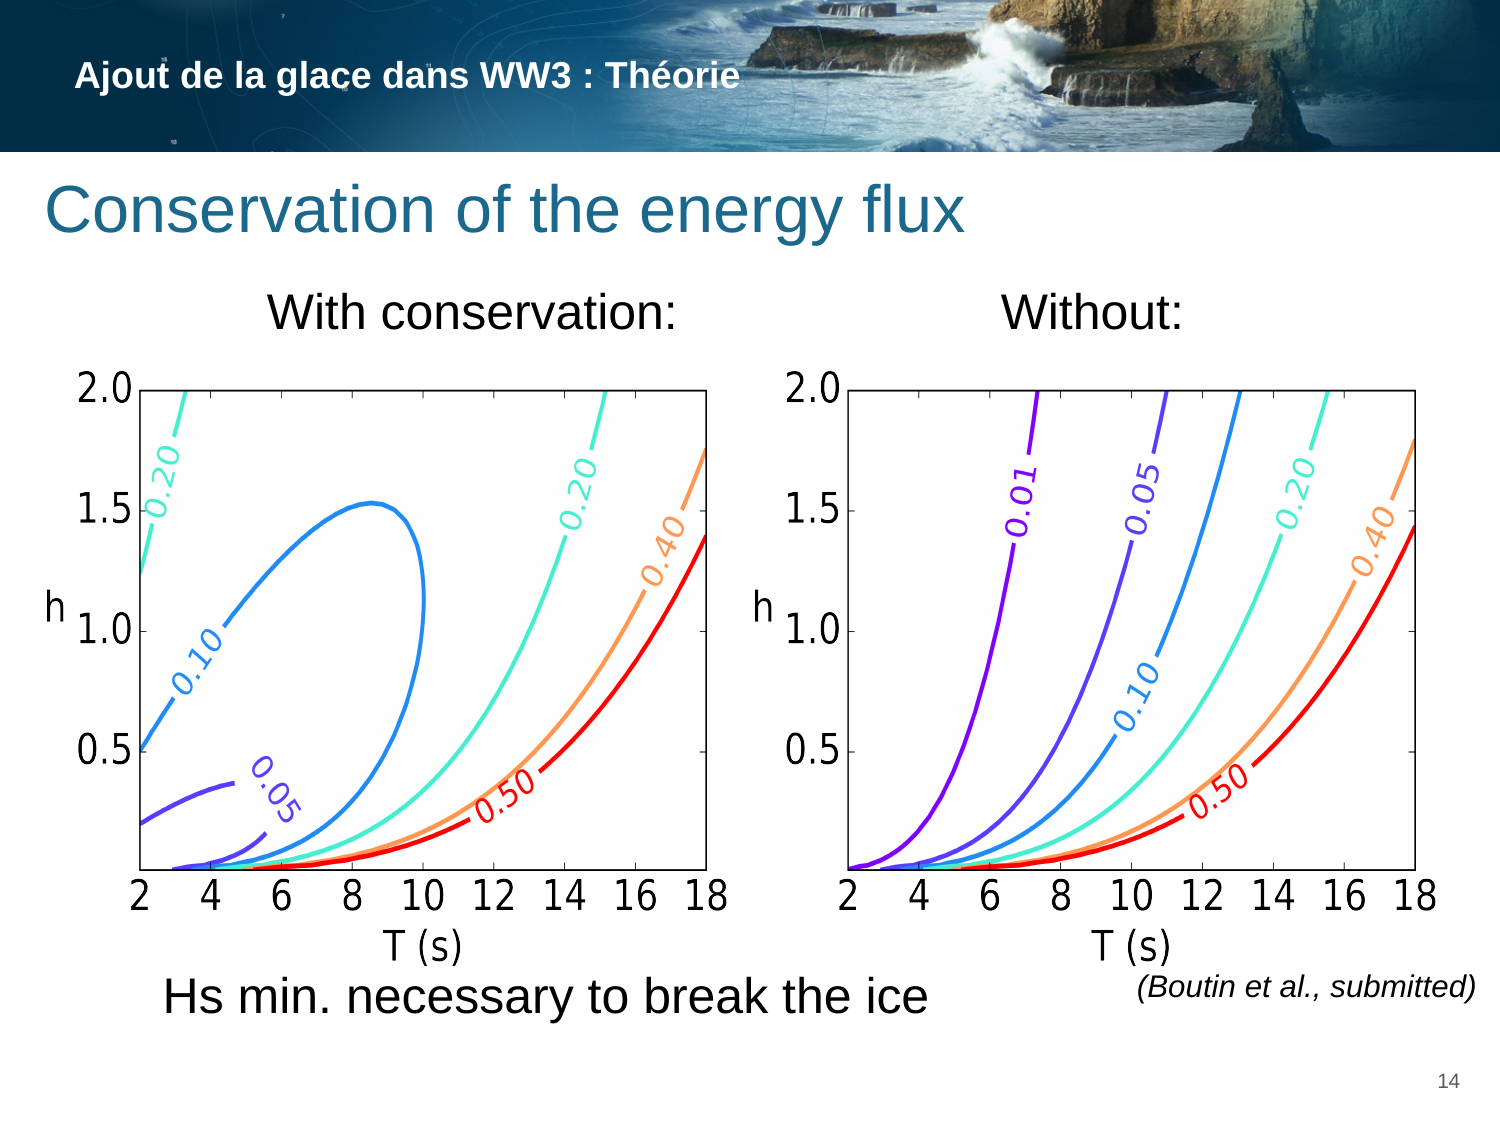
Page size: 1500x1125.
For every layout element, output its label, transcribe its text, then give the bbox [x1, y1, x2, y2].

title Ajout de la glace dans WW3 : Théorie [59, 29, 1034, 118]
title Conservation of the energy flux [29, 118, 1500, 294]
picture [0, 0, 1500, 152]
text_box Hs min. necessary to break the ice [0, 963, 1123, 1039]
text_box Without: [679, 294, 1500, 355]
text_box With conservation: [59, 294, 679, 355]
text_box (Boutin et al., submitted) [1122, 963, 1493, 1016]
picture [0, 324, 1477, 963]
